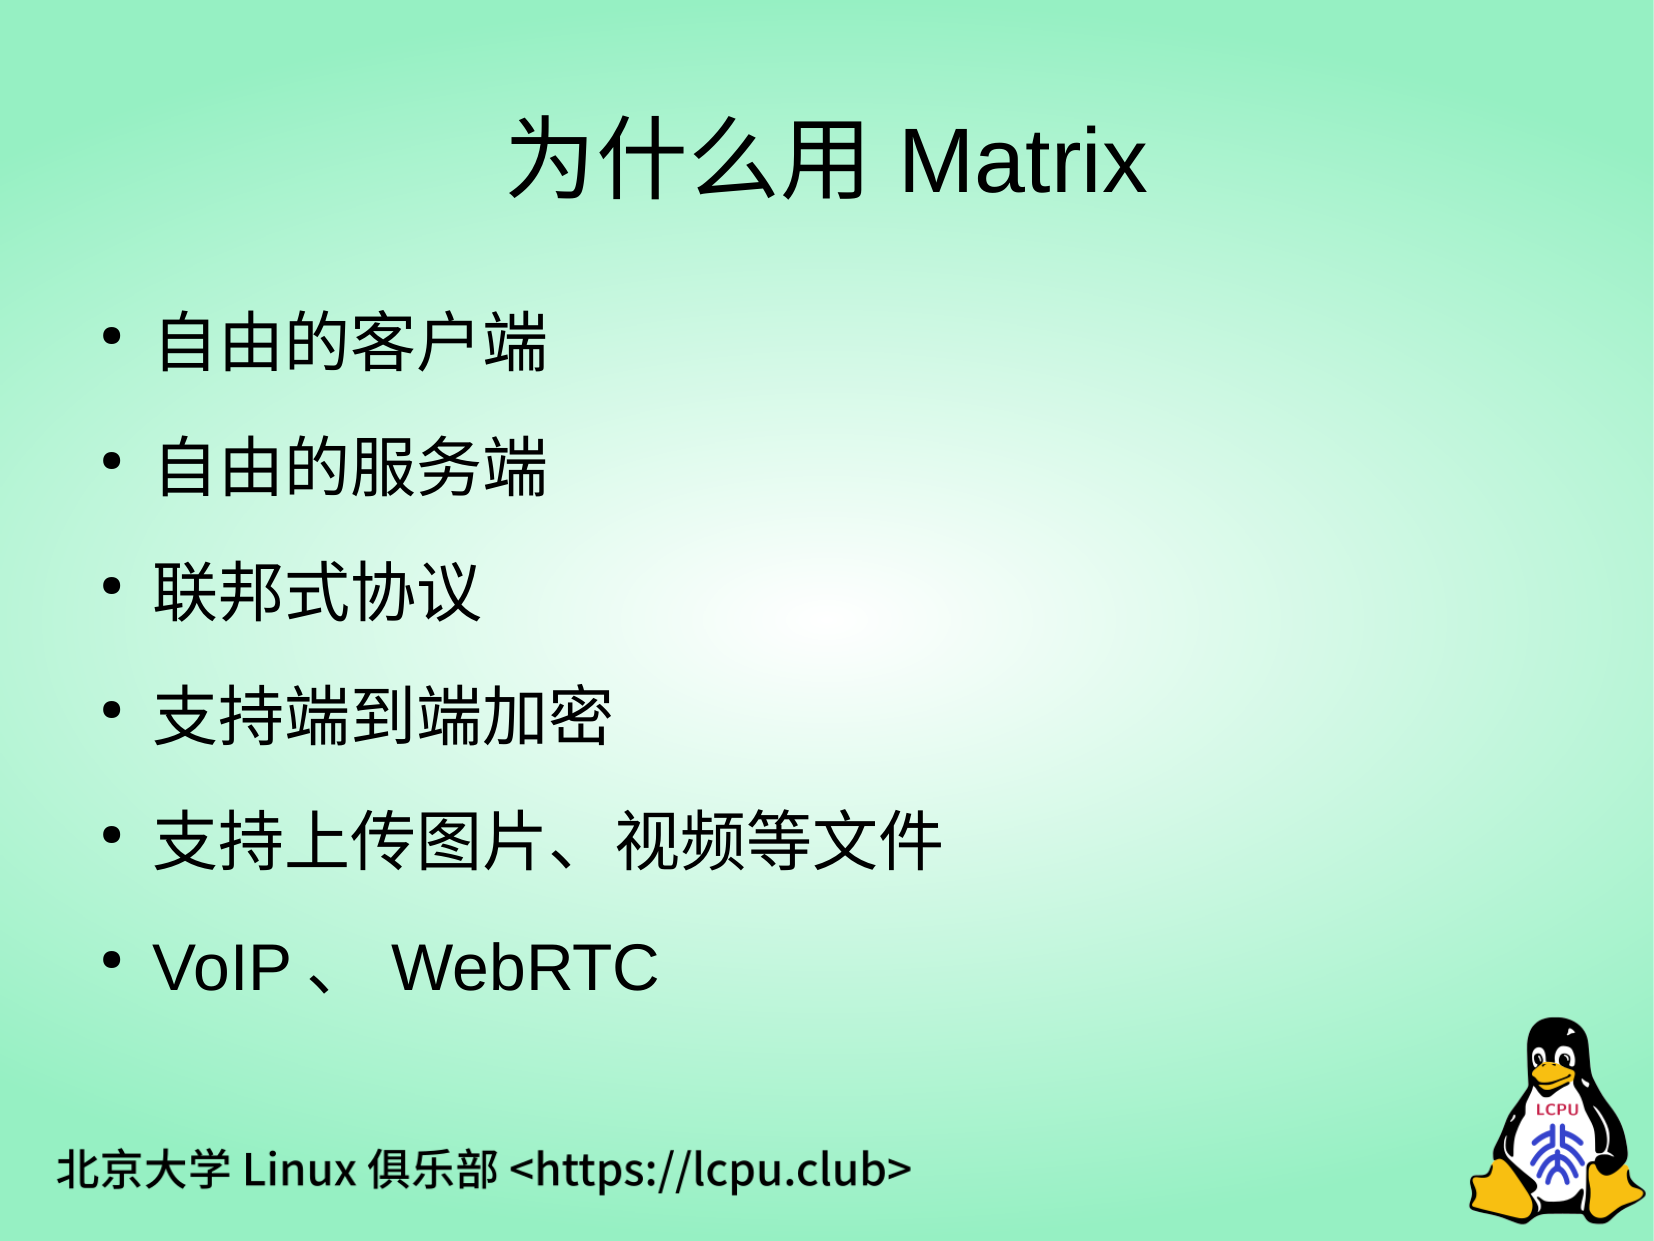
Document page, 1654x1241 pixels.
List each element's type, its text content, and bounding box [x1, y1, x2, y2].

picture [0, 0, 1654, 1241]
title 为什么用Matrix [82, 49, 1571, 257]
list 自由的客户端 自由的服务端 联邦式协议 支持端到端加密 支持上传图片、视频等文件 VoIP、WebRTC [82, 290, 1571, 1010]
